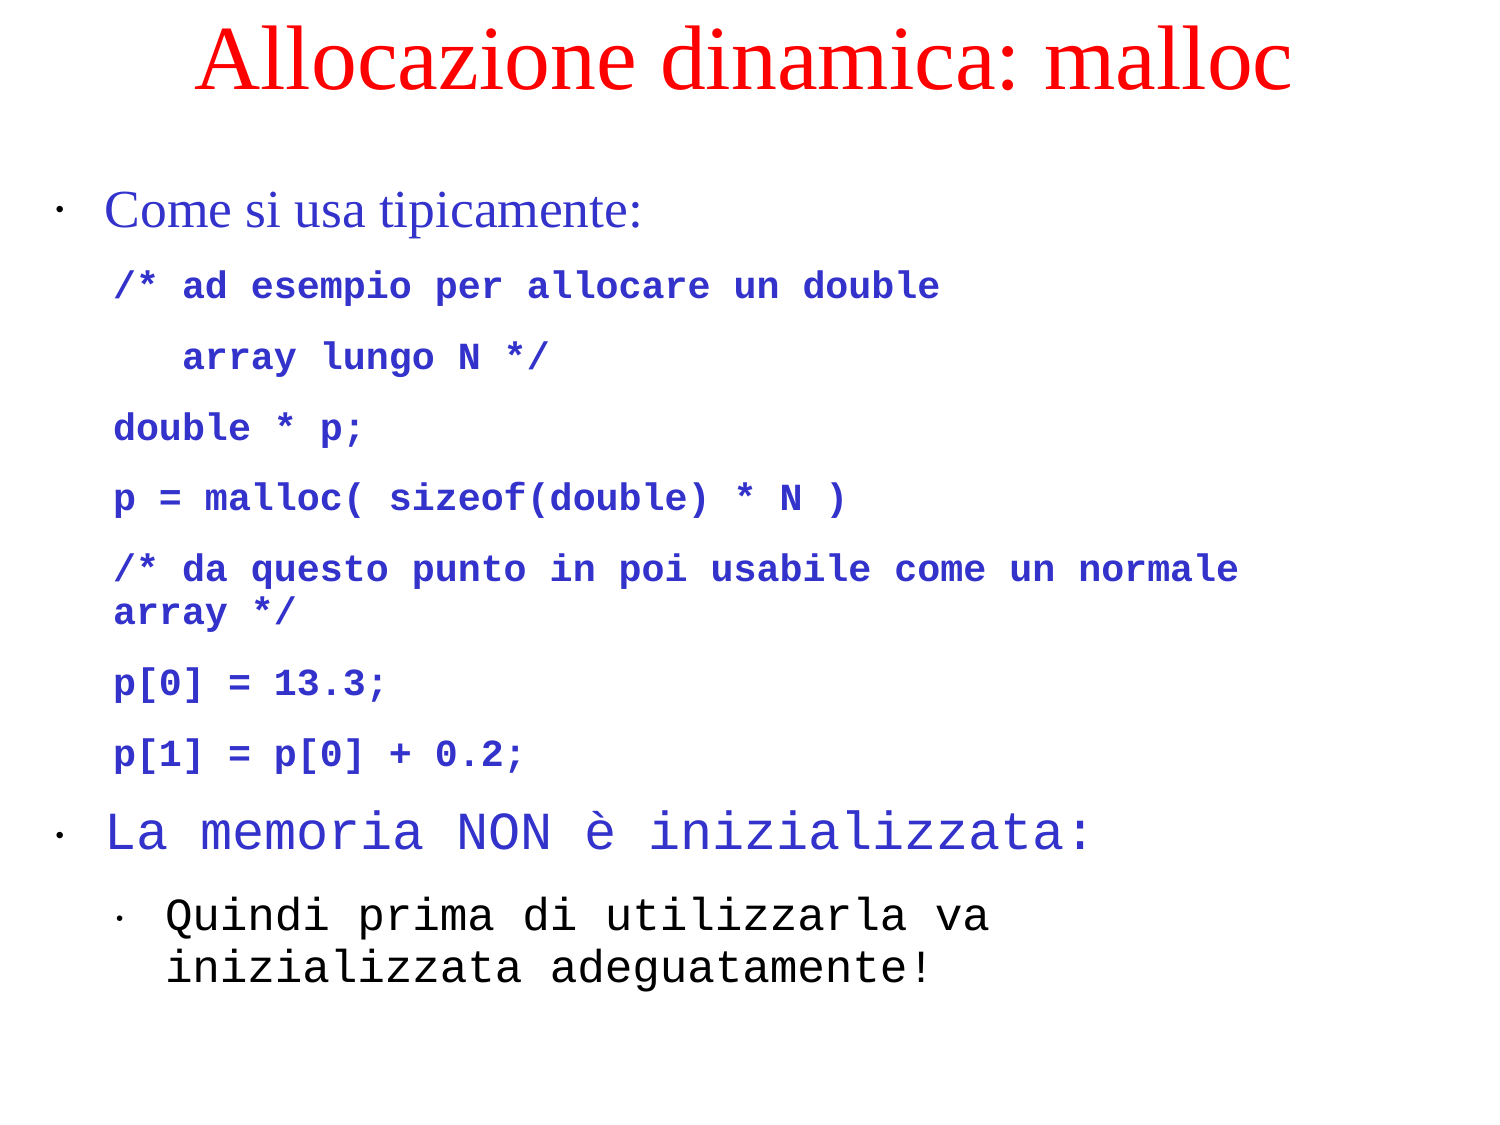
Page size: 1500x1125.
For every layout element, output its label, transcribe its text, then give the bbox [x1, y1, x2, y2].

list Come si usa tipicamente: /* ad esempio per allocare un double array lungo N */ double * p; p = malloc( sizeof(double) * N ) /* da questo punto in poi usabile come un normale array */ p[0] = 13.3; p[1] = p[0] + 0.2; La memoria NON è inizializzata: Quindi prima di utilizzarla va inizializzata adeguatamente! [29, 172, 1316, 1012]
title Allocazione dinamica: malloc [107, 0, 1383, 188]
